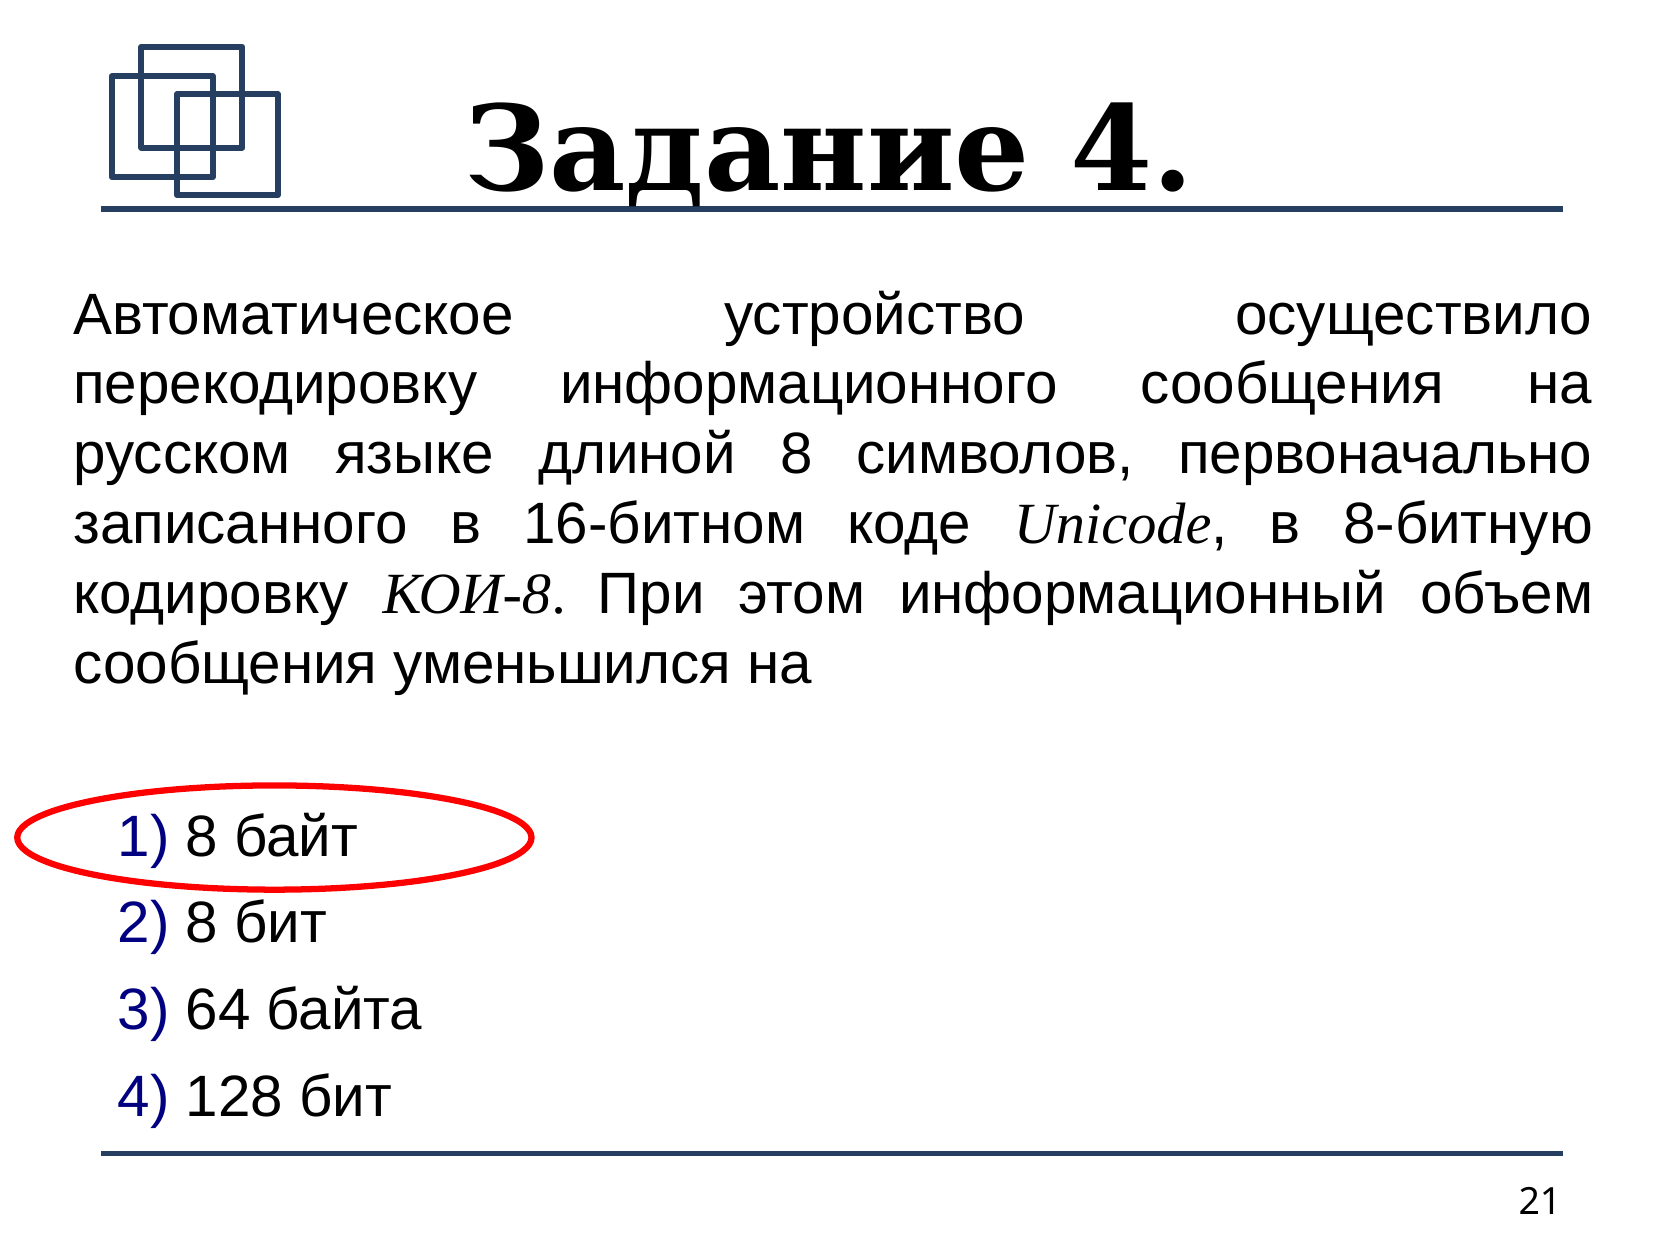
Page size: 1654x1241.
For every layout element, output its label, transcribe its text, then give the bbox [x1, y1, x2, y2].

title Задание 4. [82, 64, 1571, 268]
text_box Автоматическое устройство осуществило перекодировку информационного сообщения на русском языке длиной 8 символов, первоначально записанного в 16-битном коде Unicode, в 8-битную кодировку КОИ-8. При этом информационный объем сообщения уменьшился на 8 байт 8 бит 64 байта 128 бит [58, 789, 528, 886]
text_box Автоматическое устройство осуществило перекодировку информационного сообщения на русском языке длиной 8 символов, первоначально записанного в 16-битном коде Unicode, в 8-битную кодировку КОИ-8. При этом информационный объем сообщения уменьшился на 8 байт 8 бит 64 байта 128 бит [58, 268, 1609, 1194]
